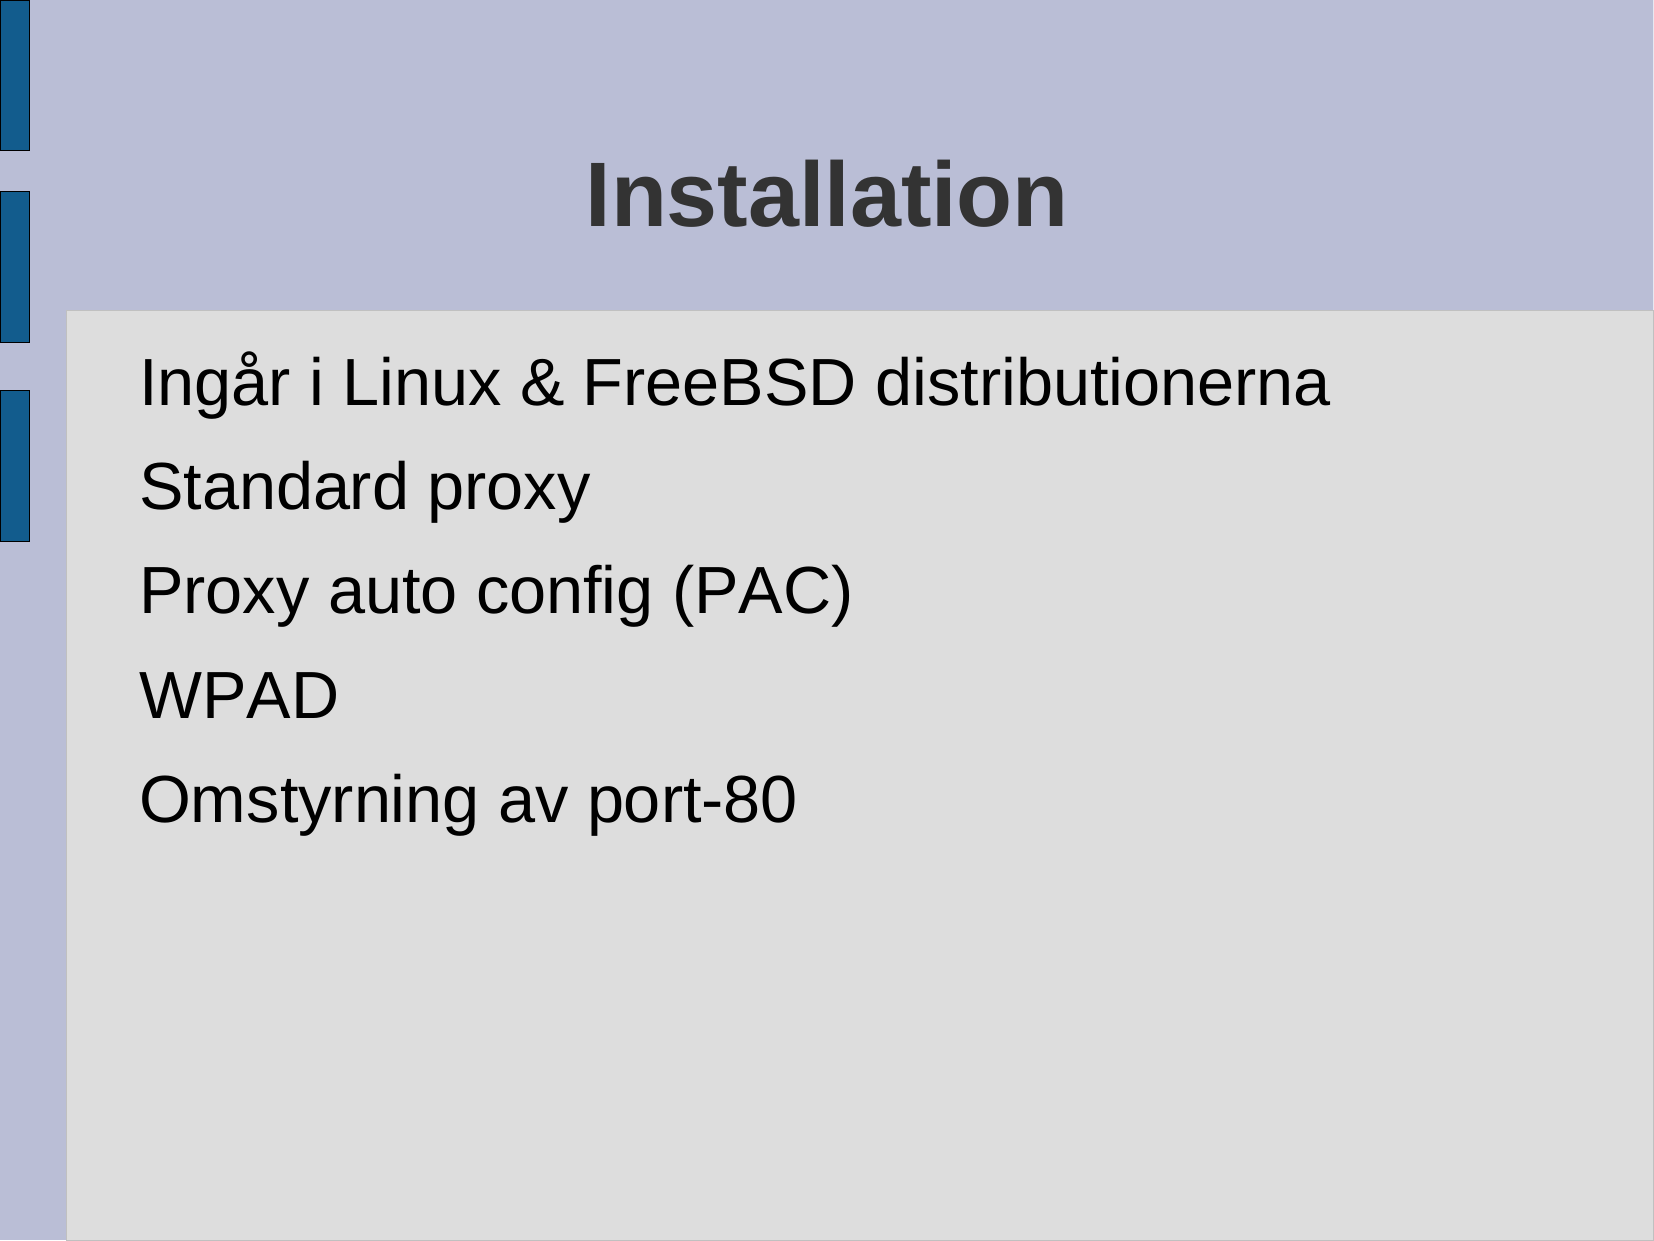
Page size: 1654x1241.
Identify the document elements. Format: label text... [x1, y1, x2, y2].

list Ingår i Linux & FreeBSD distributionerna Standard proxy Proxy auto config (PAC) WPAD Omstyrning av port-80 [121, 344, 1534, 1112]
title Installation [121, 98, 1534, 291]
